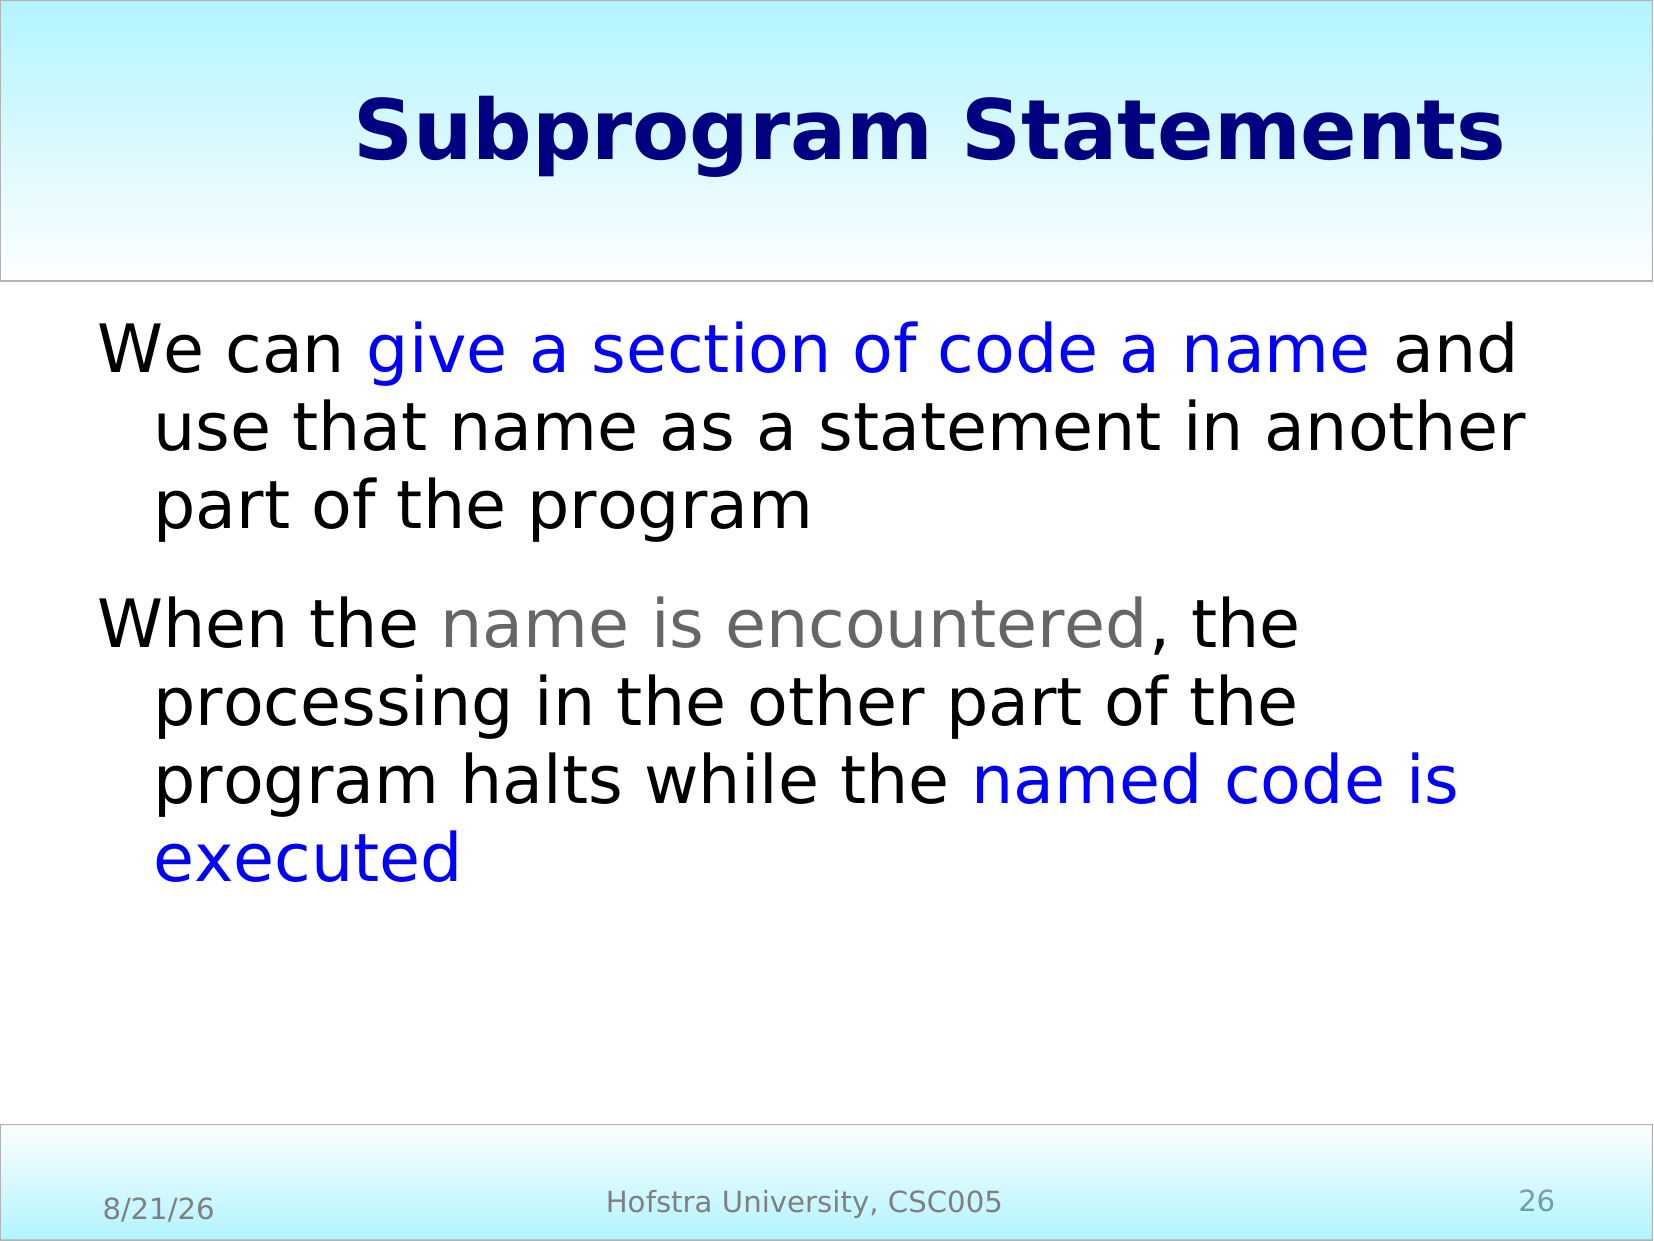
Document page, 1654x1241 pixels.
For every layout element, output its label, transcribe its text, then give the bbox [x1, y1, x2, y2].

list We can give a section of code a name and use that name as a statement in another part of the program When the name is encountered, the processing in the other part of the program halts while the named code is executed [82, 303, 1571, 1131]
title Subprogram Statements [247, 27, 1612, 235]
